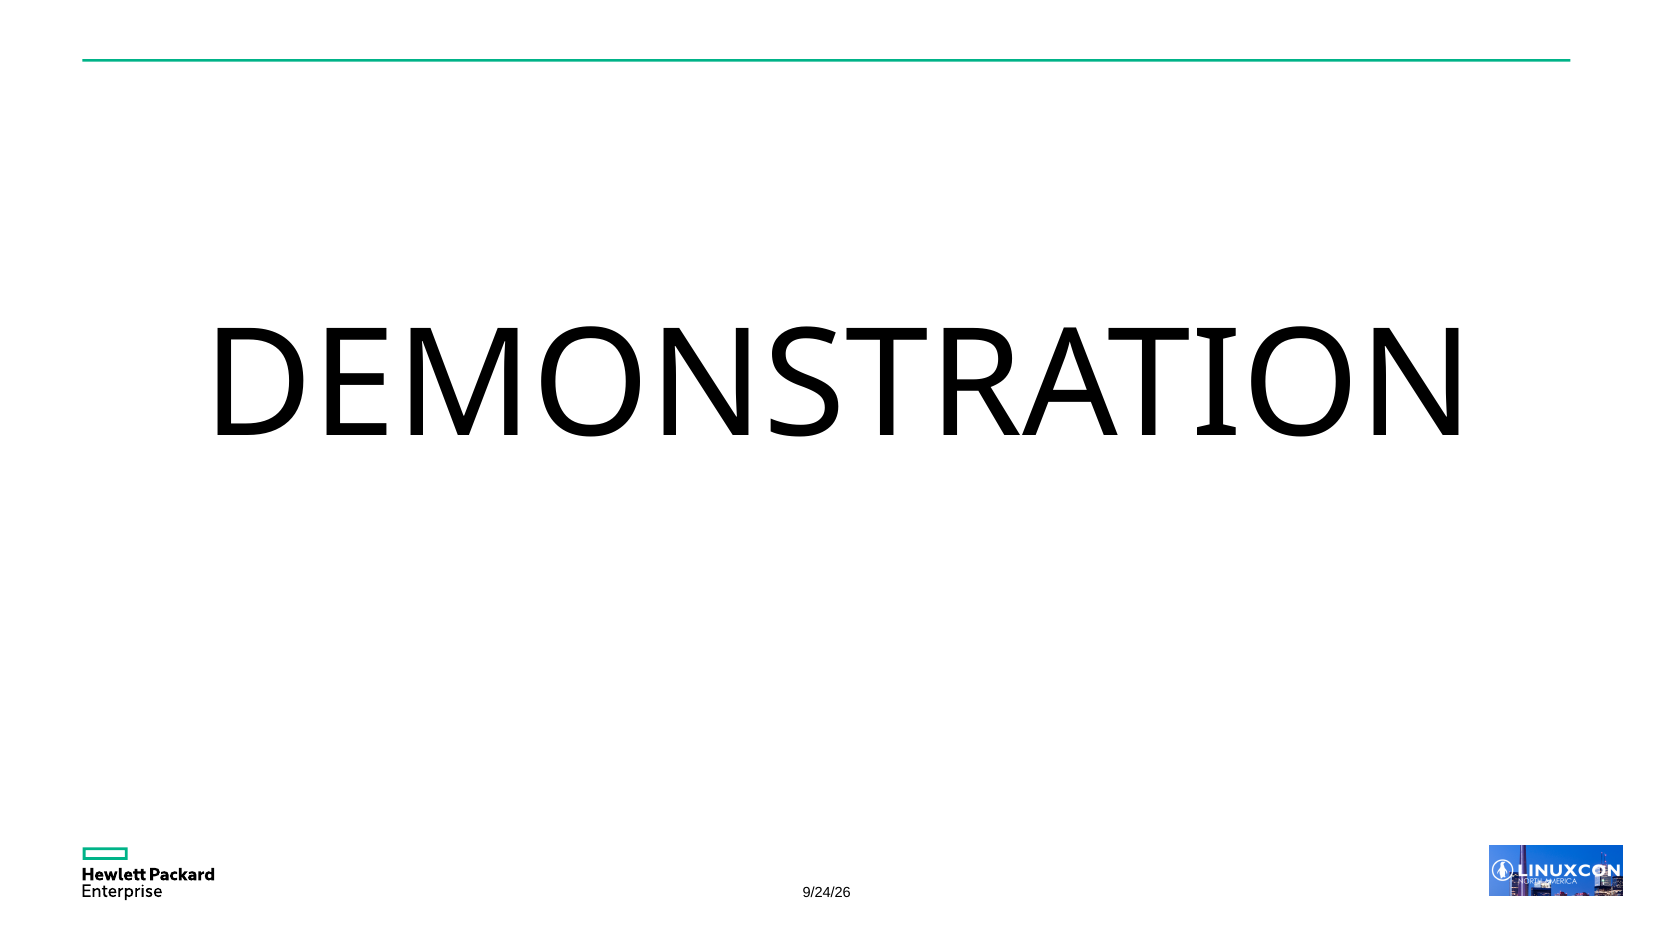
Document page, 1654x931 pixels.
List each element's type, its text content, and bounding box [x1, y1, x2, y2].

text_box DEMONSTRATION [188, 267, 1595, 713]
picture [1489, 845, 1623, 896]
